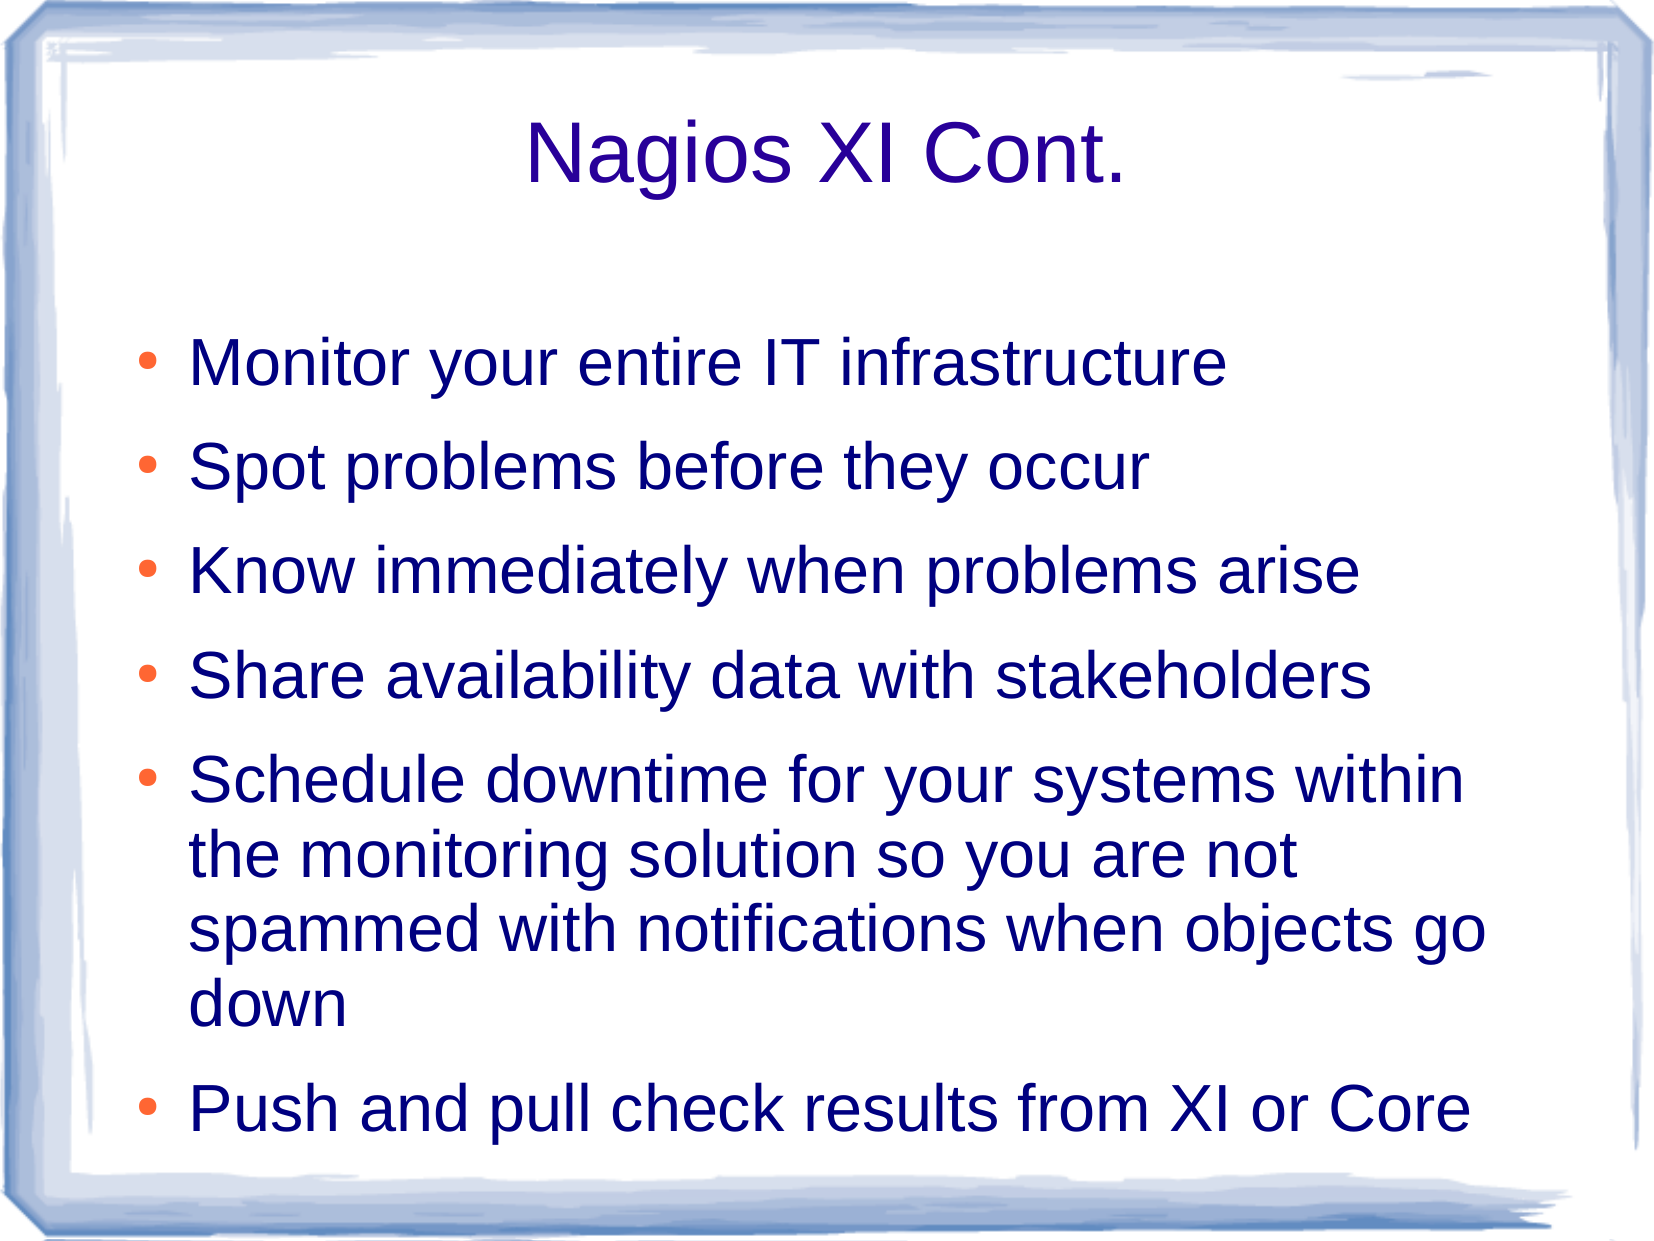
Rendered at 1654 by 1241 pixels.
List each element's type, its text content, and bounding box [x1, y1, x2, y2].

title Nagios XI Cont. [82, 49, 1571, 257]
picture [0, 0, 1654, 1241]
list Monitor your entire IT infrastructure Spot problems before they occur Know immediately when problems arise Share availability data with stakeholders Schedule downtime for your systems within the monitoring solution so you are not spammed with notifications when objects go down Push and pull check results from XI or Core [118, 324, 1571, 1146]
